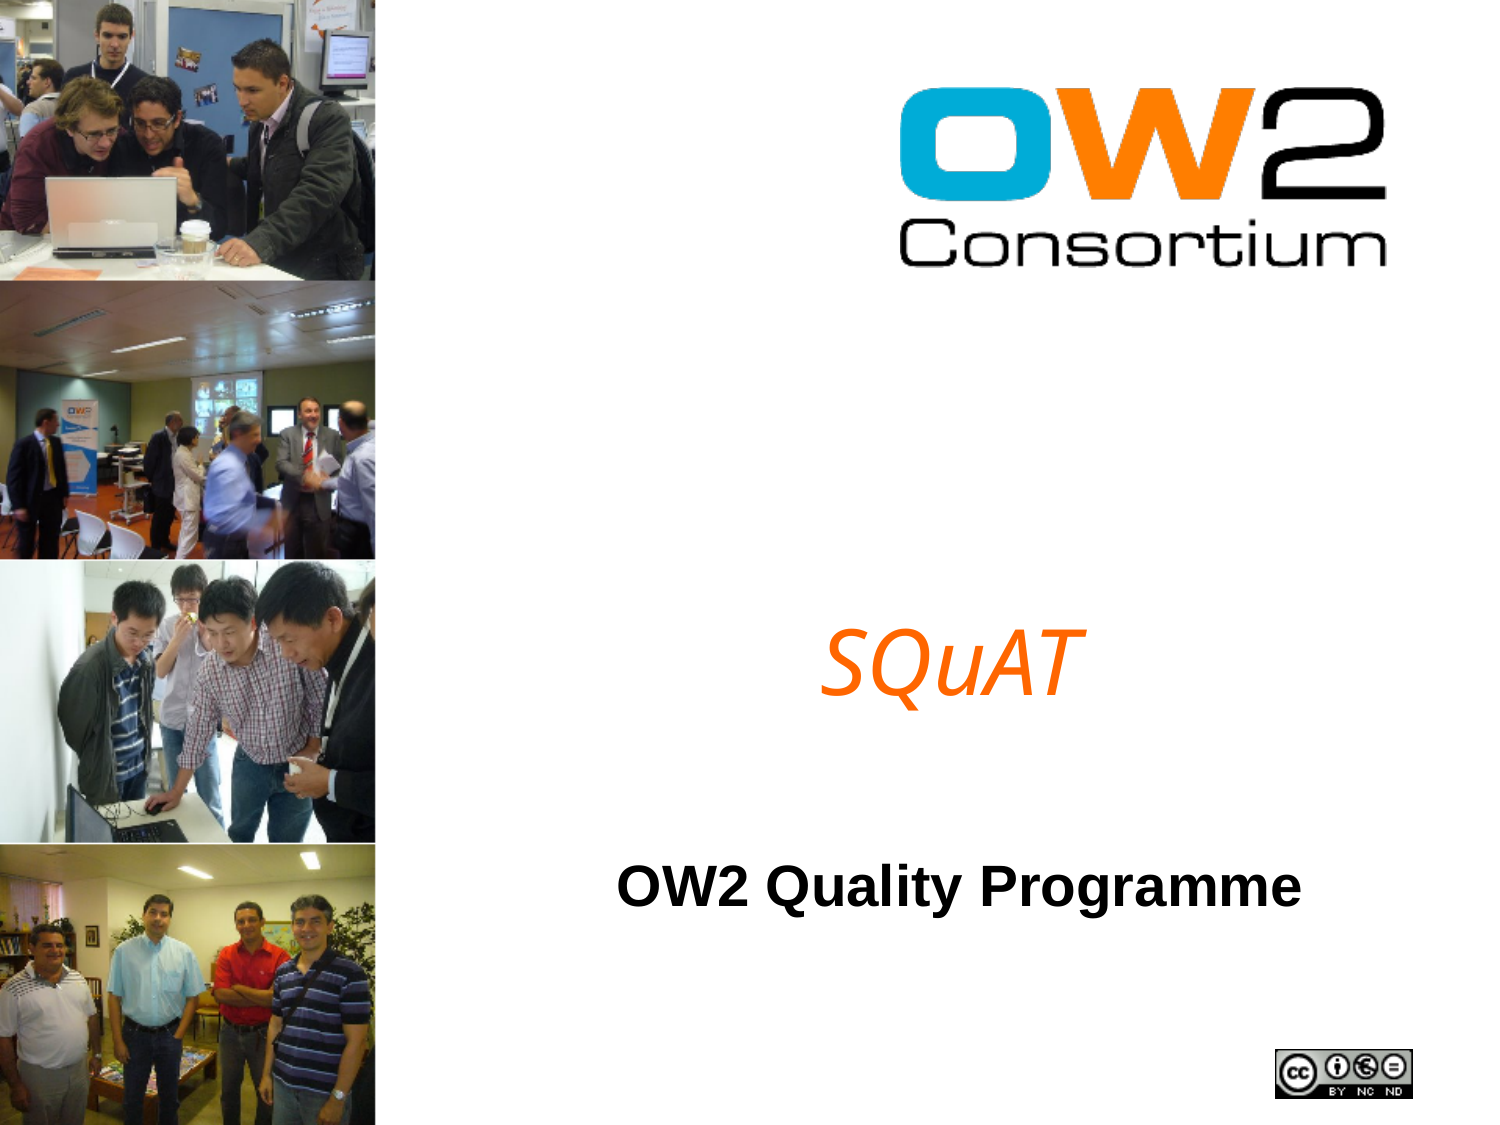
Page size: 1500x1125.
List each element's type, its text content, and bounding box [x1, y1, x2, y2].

title SQuAT [399, 224, 1500, 950]
picture [900, 87, 1387, 224]
picture [1275, 1049, 1413, 1099]
subtitle OW2 Quality Programme [454, 730, 1466, 1034]
picture [0, 0, 377, 1125]
